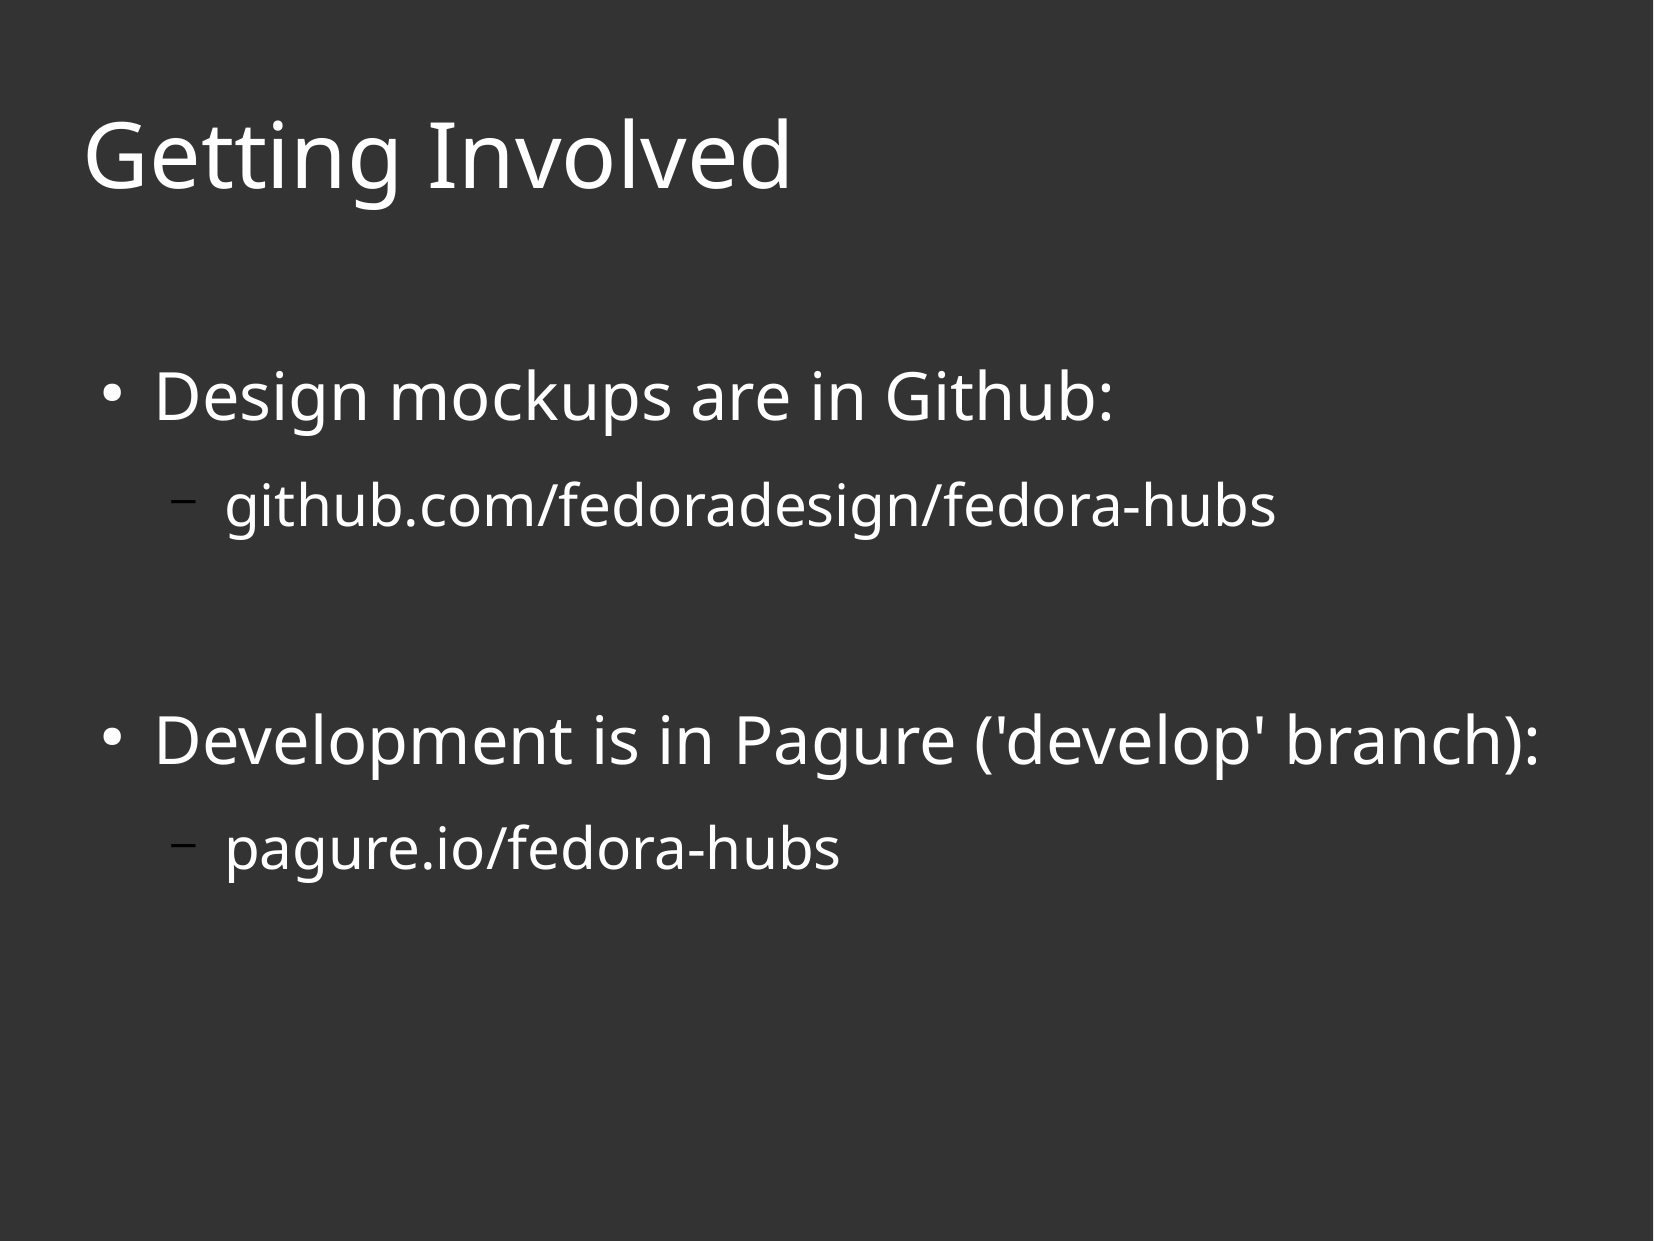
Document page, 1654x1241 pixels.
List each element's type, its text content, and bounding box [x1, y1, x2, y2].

list Design mockups are in Github: github.com/fedoradesign/fedora-hubs Development is in Pagure ('develop' branch): pagure.io/fedora-hubs [82, 349, 1571, 1069]
title Getting Involved [82, 49, 1571, 257]
